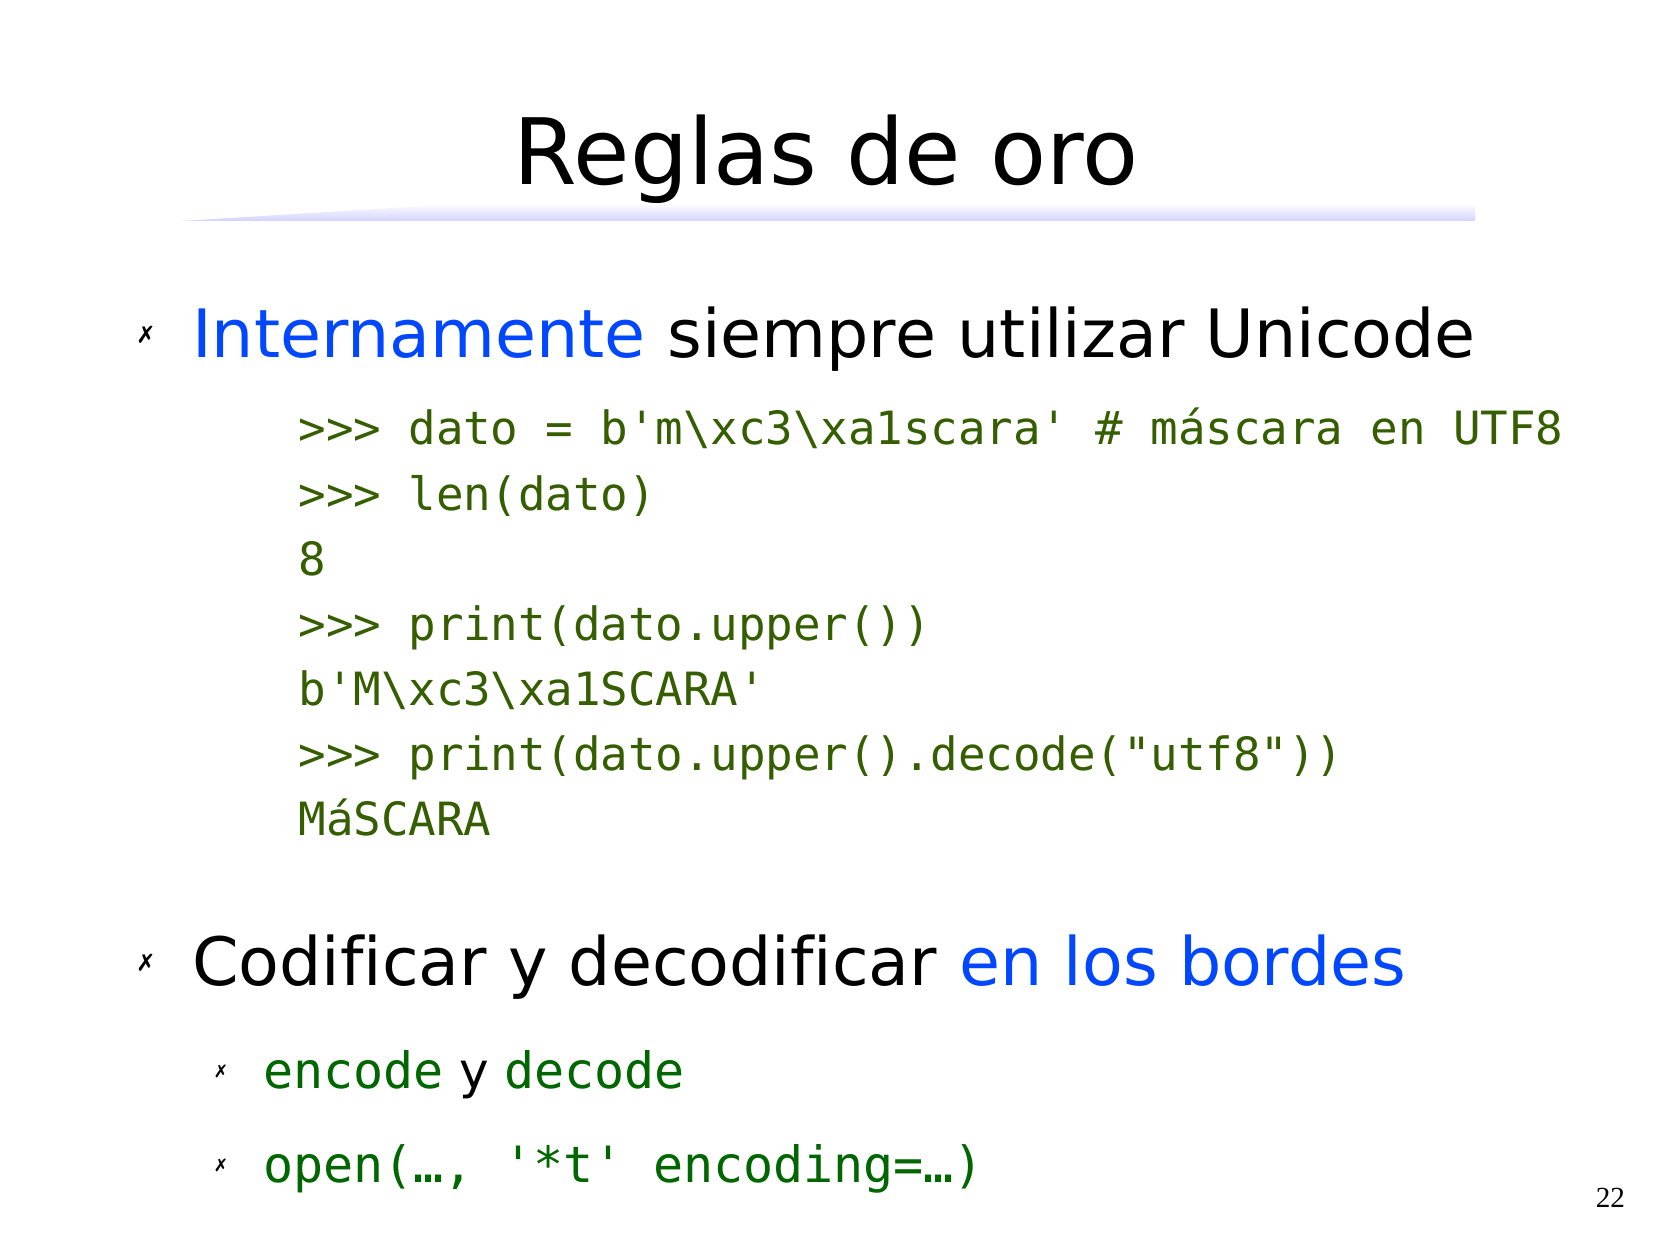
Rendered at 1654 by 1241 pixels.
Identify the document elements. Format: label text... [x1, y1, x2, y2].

title Reglas de oro [82, 49, 1571, 257]
list Internamente siempre utilizar Unicode >>> dato = b'm\xc3\xa1scara' # máscara en UTF8 >>> len(dato) 8 >>> print(dato.upper()) b'M\xc3\xa1SCARA' >>> print(dato.upper().decode("utf8")) MáSCARA Codificar y decodificar en los bordes encode y decode open(…, '*t' encoding=…) [121, 295, 1610, 1195]
